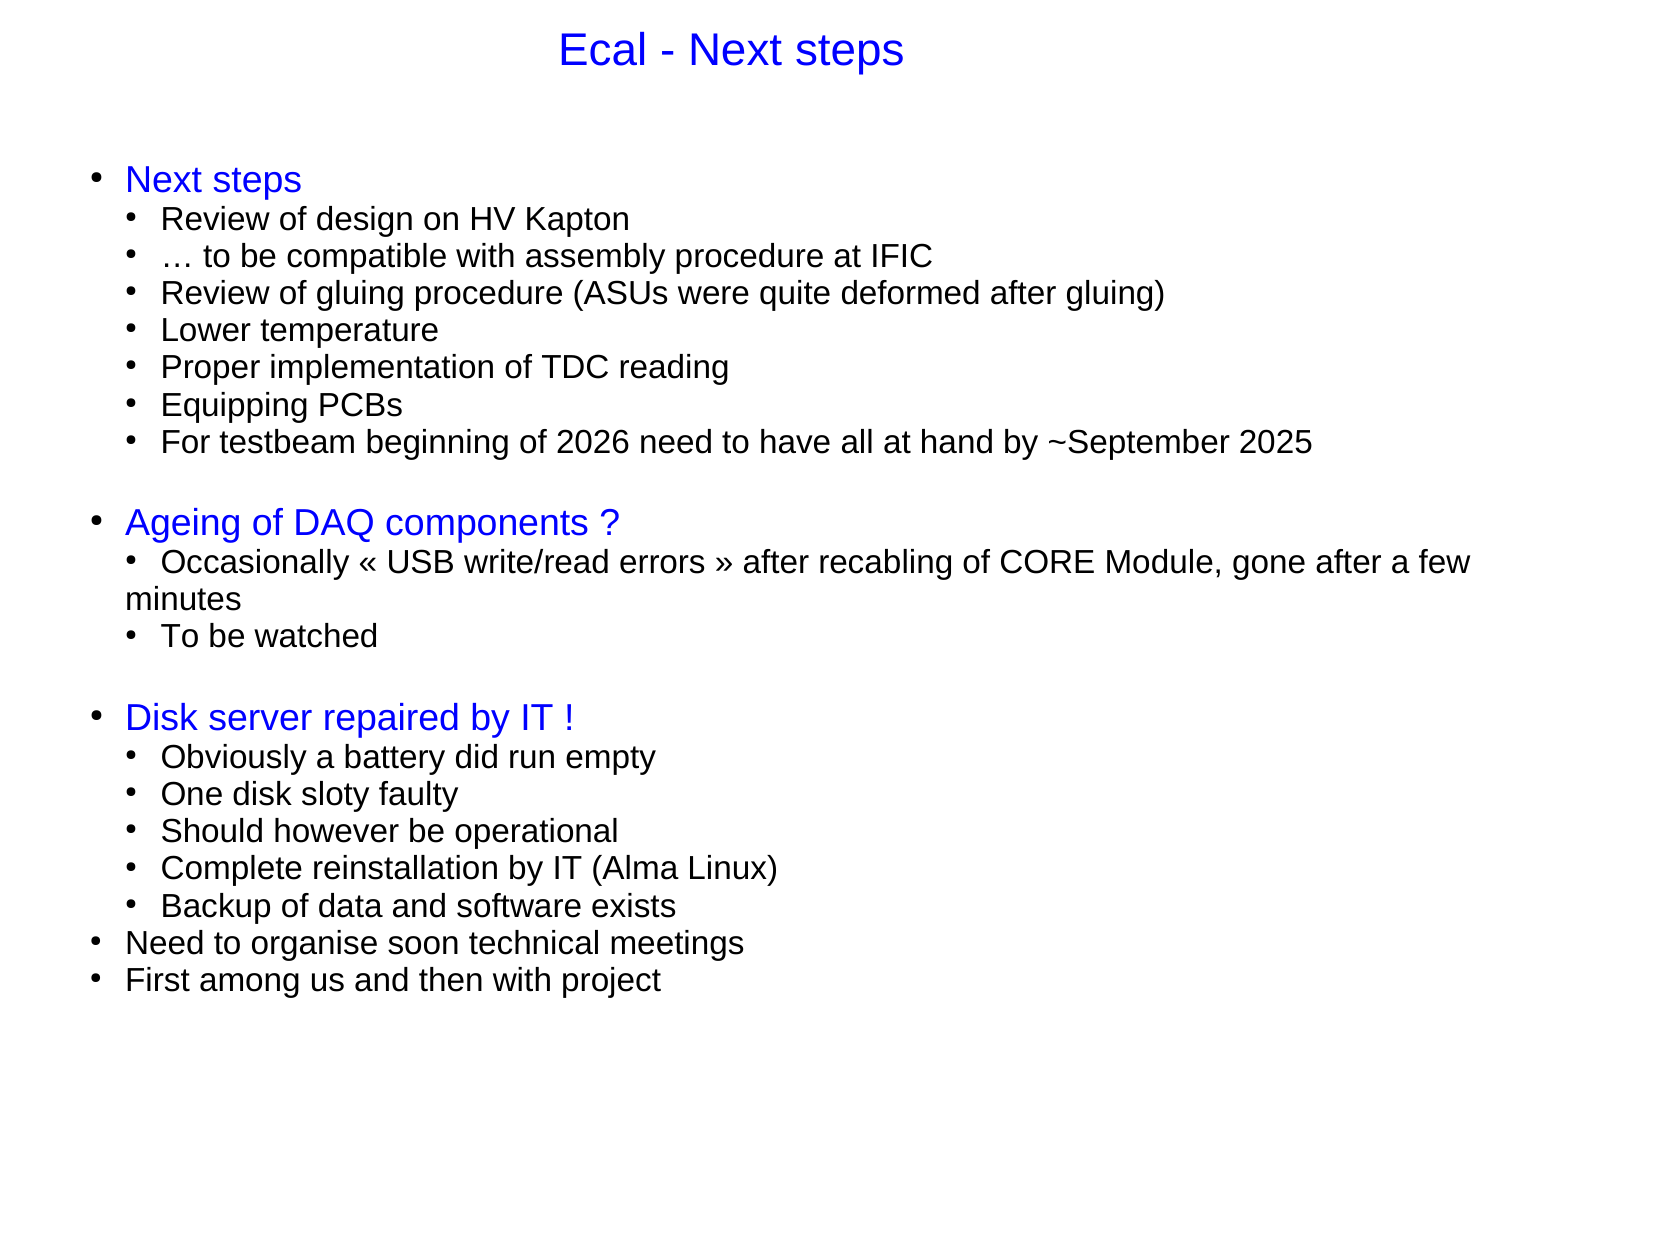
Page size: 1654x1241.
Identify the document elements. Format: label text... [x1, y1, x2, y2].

text_box Next steps Review of design on HV Kapton … to be compatible with assembly procedure at IFIC Review of gluing procedure (ASUs were quite deformed after gluing) Lower temperature Proper implementation of TDC reading Equipping PCBs For testbeam beginning of 2026 need to have all at hand by ~September 2025 Ageing of DAQ components ? Occasionally « USB write/read errors » after recabling of CORE Module, gone after a few minutes To be watched Disk server repaired by IT ! Obviously a battery did run empty One disk sloty faulty Should however be operational Complete reinstallation by IT (Alma Linux) Backup of data and software exists Need to organise soon technical meetings First among us and then with project [75, 111, 1577, 1083]
text_box Ecal - Next steps [543, 14, 1471, 72]
